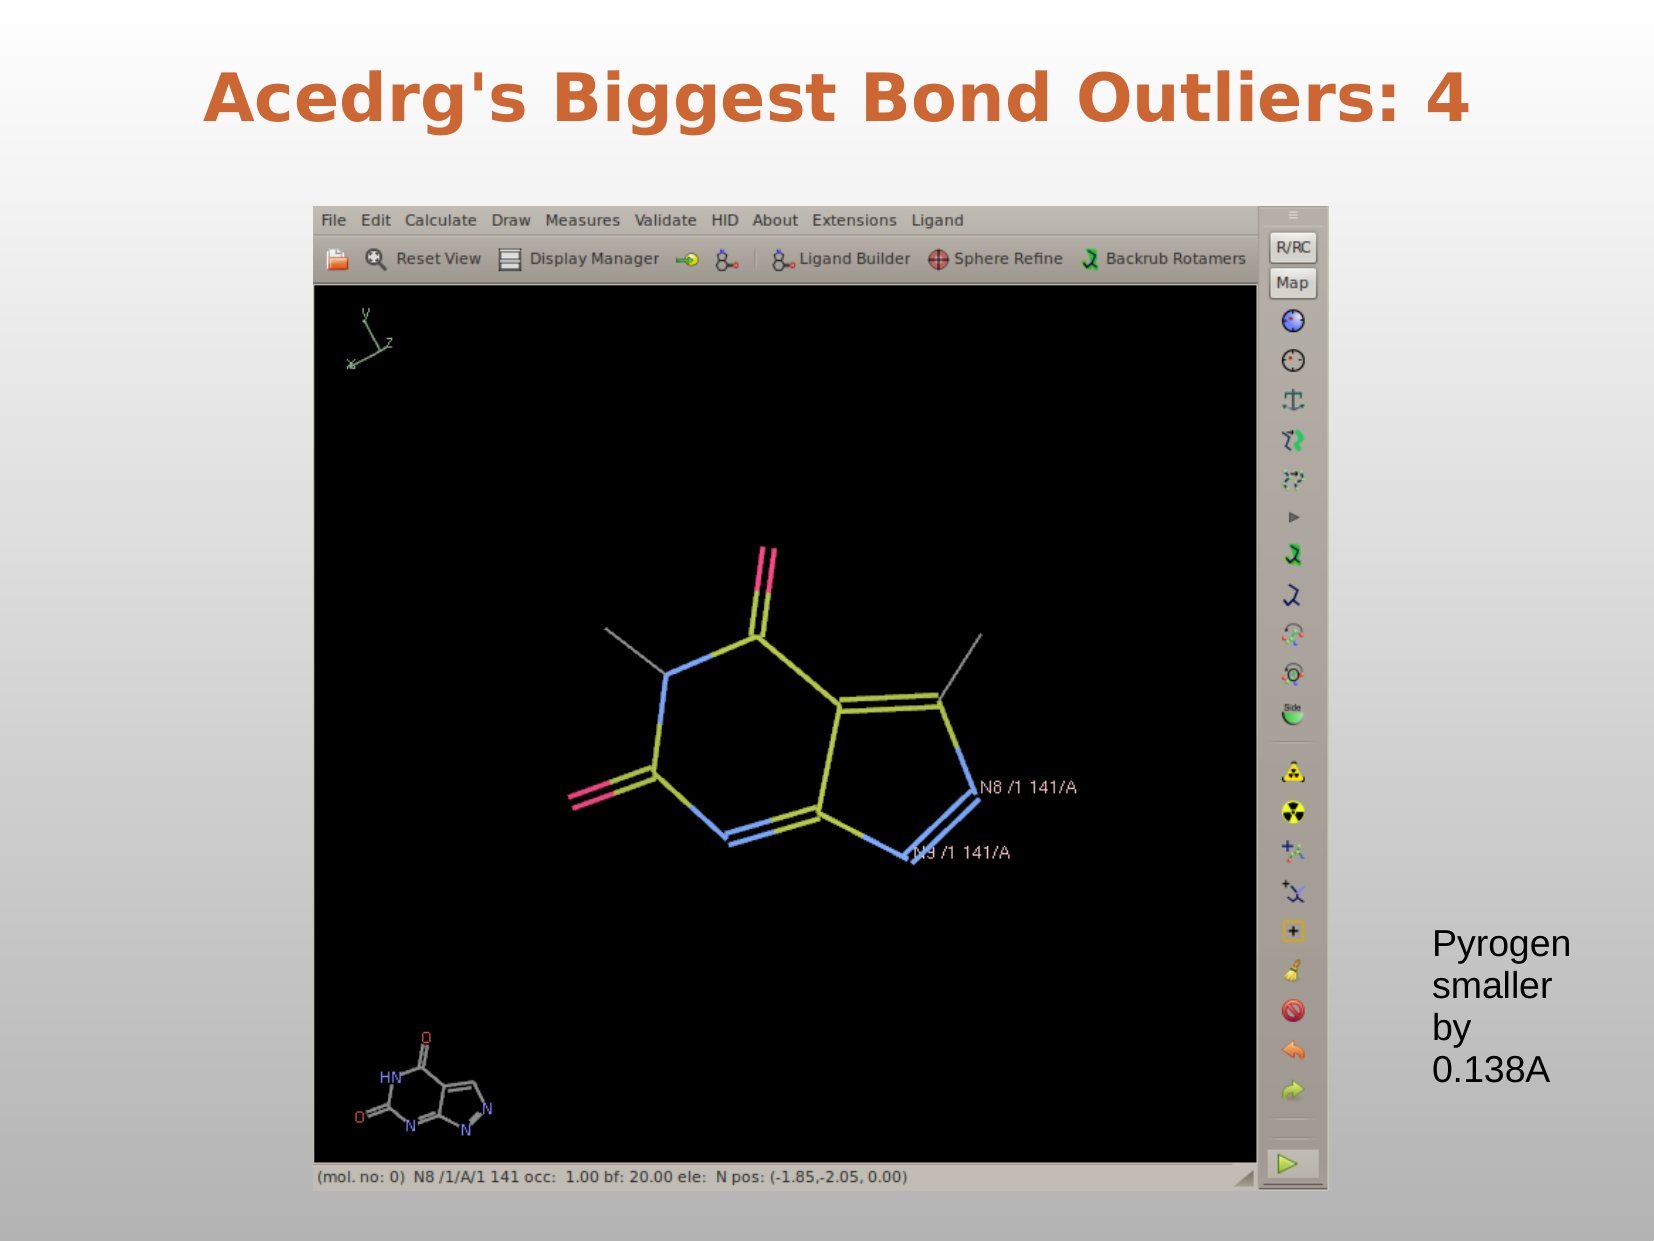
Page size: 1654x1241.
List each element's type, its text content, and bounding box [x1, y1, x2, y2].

picture [313, 206, 1329, 1191]
text_box Pyrogen smaller by 0.138A [1417, 915, 1625, 1099]
title Acedrg's Biggest Bond Outliers: 4 [82, 19, 1571, 178]
